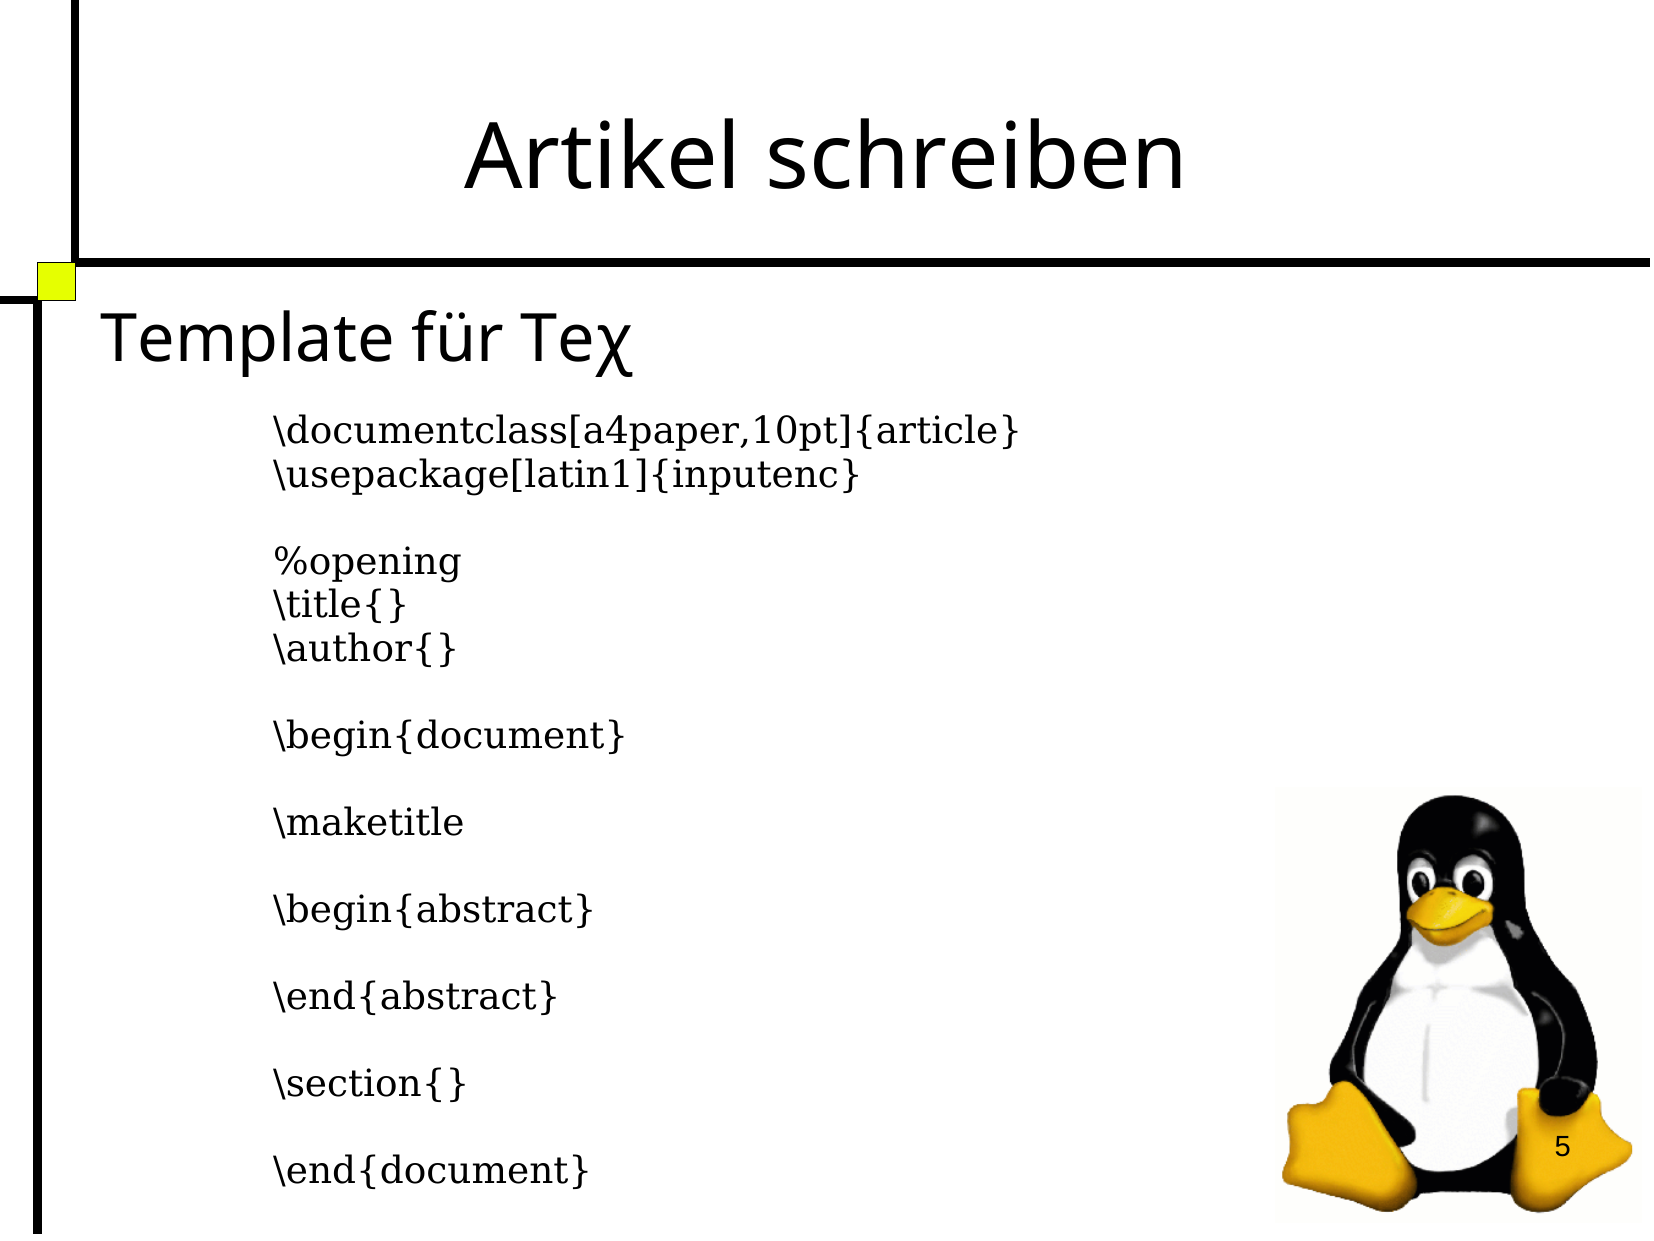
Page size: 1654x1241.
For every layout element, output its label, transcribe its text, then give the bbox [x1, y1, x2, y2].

picture [1275, 787, 1642, 1223]
title Artikel schreiben [82, 49, 1571, 257]
list Template für Teχ [82, 290, 1571, 413]
text_box \documentclass[a4paper,10pt]{article} \usepackage[latin1]{inputenc} %opening \title{} \author{} \begin{document} \maketitle \begin{abstract} \end{abstract} \section{} \end{document} [258, 401, 1126, 1201]
